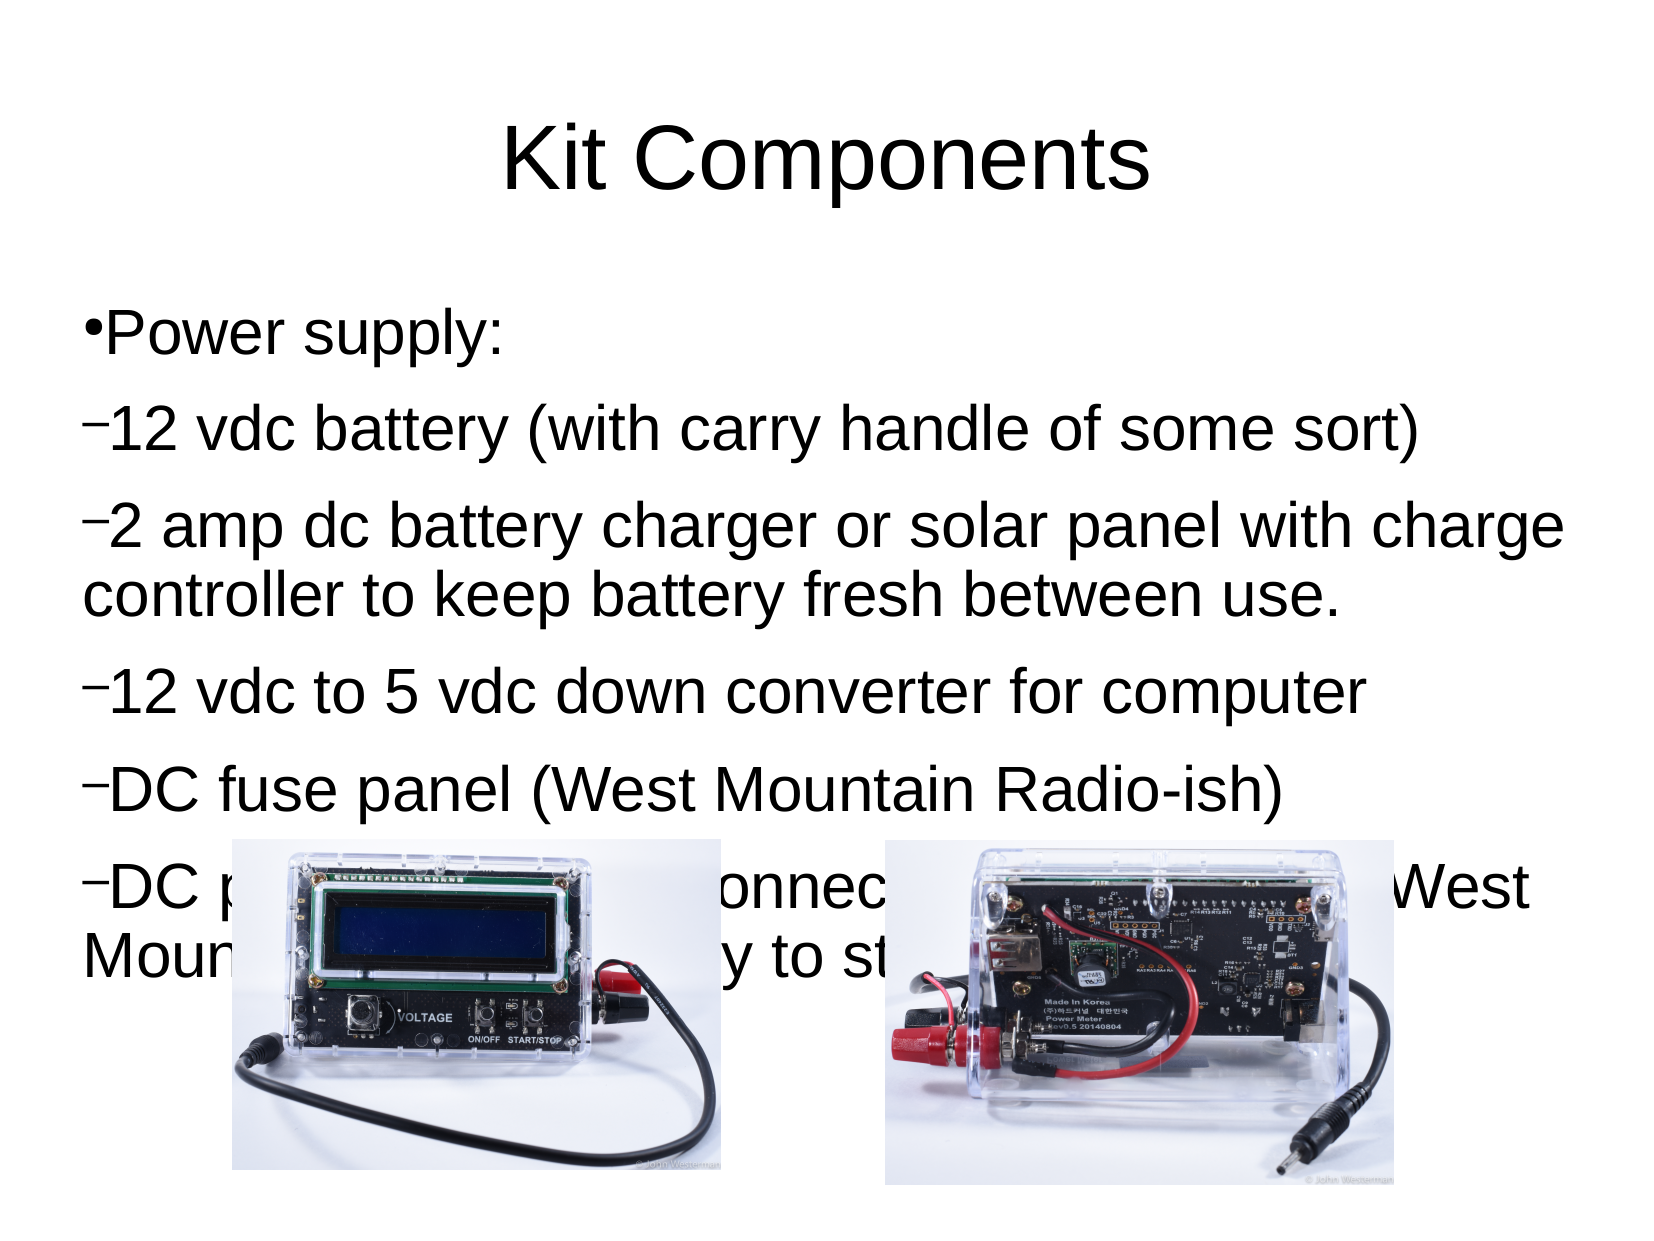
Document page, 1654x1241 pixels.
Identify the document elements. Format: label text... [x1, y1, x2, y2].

title Kit Components [82, 49, 1571, 257]
picture [232, 840, 721, 1171]
list Power supply: 12 vdc battery (with carry handle of some sort) 2 amp dc battery charger or solar panel with charge controller to keep battery fresh between use. 12 vdc to 5 vdc down converter for computer DC fuse panel (West Mountain Radio-ish) DC power cables to connect things together (West Mountain makes it easy to stay mobile) [82, 290, 1571, 1010]
picture [885, 841, 1394, 1186]
